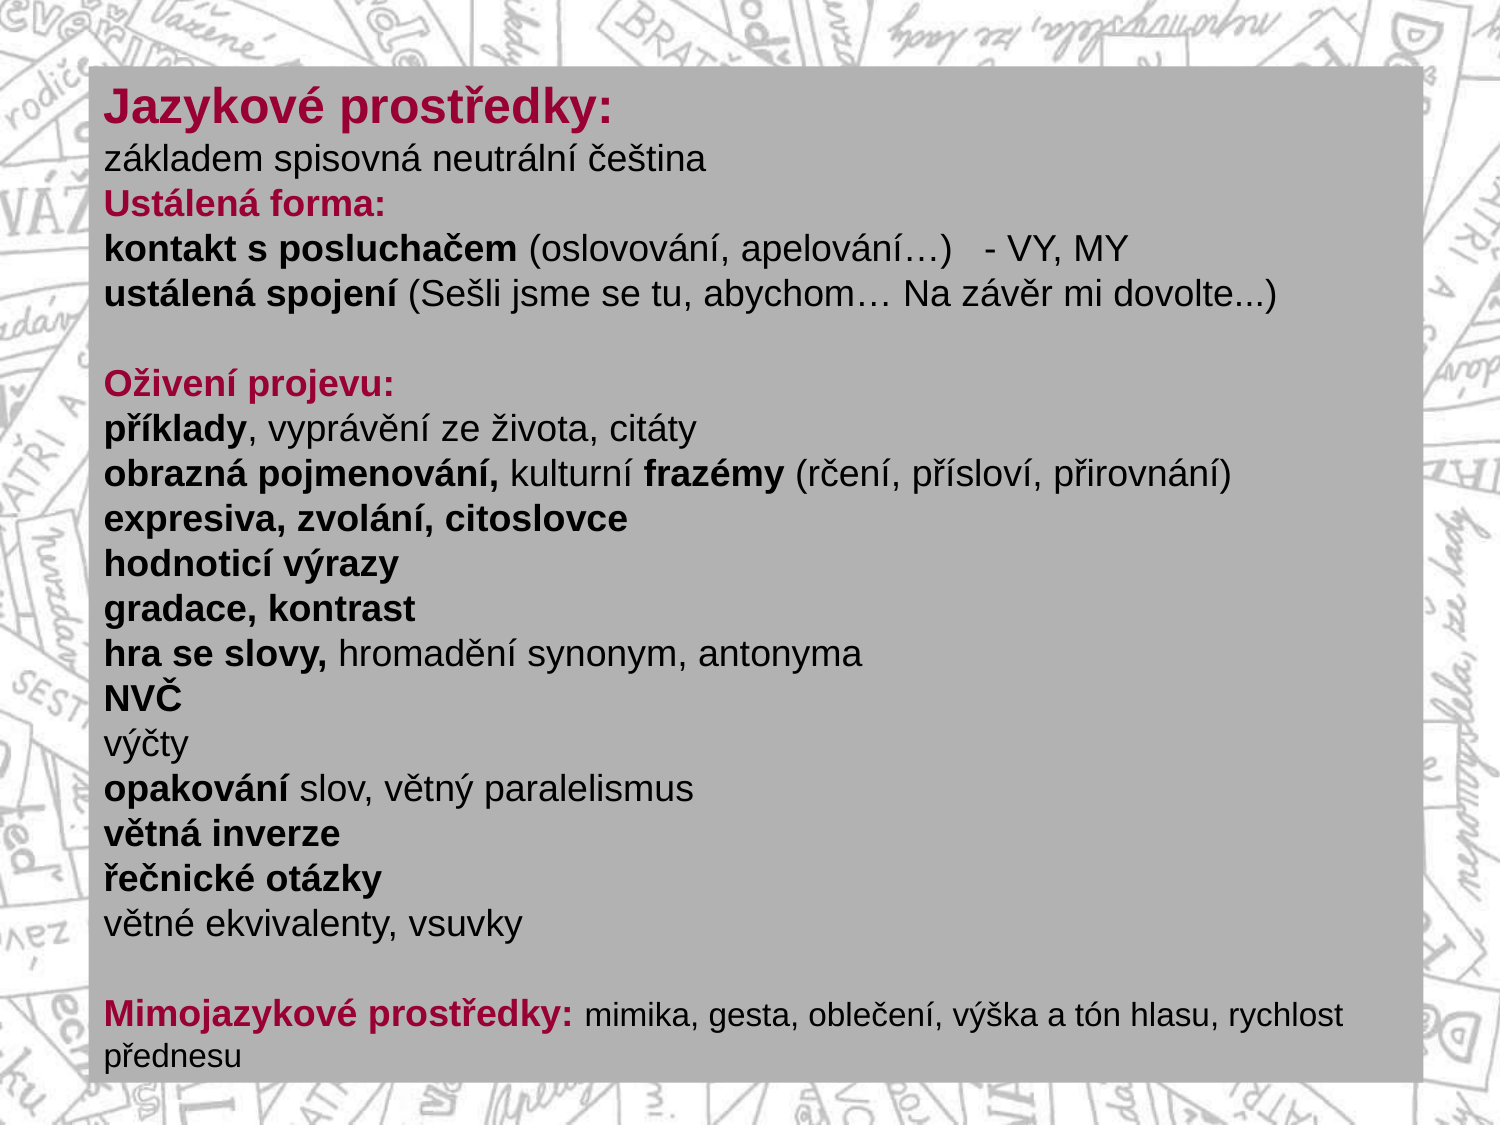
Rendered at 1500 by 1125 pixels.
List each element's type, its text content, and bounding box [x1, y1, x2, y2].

text_box Jazykové prostředky: základem spisovná neutrální čeština Ustálená forma: kontakt s posluchačem (oslovování, apelování…) - VY, MY ustálená spojení (Sešli jsme se tu, abychom… Na závěr mi dovolte...) Oživení projevu: příklady, vyprávění ze života, citáty obrazná pojmenování, kulturní frazémy (rčení, přísloví, přirovnání) expresiva, zvolání, citoslovce hodnoticí výrazy gradace, kontrast hra se slovy, hromadění synonym, antonyma NVČ výčty opakování slov, větný paralelismus větná inverze řečnické otázky větné ekvivalenty, vsuvky Mimojazykové prostředky: mimika, gesta, oblečení, výška a tón hlasu, rychlost přednesu [88, 66, 1424, 1083]
